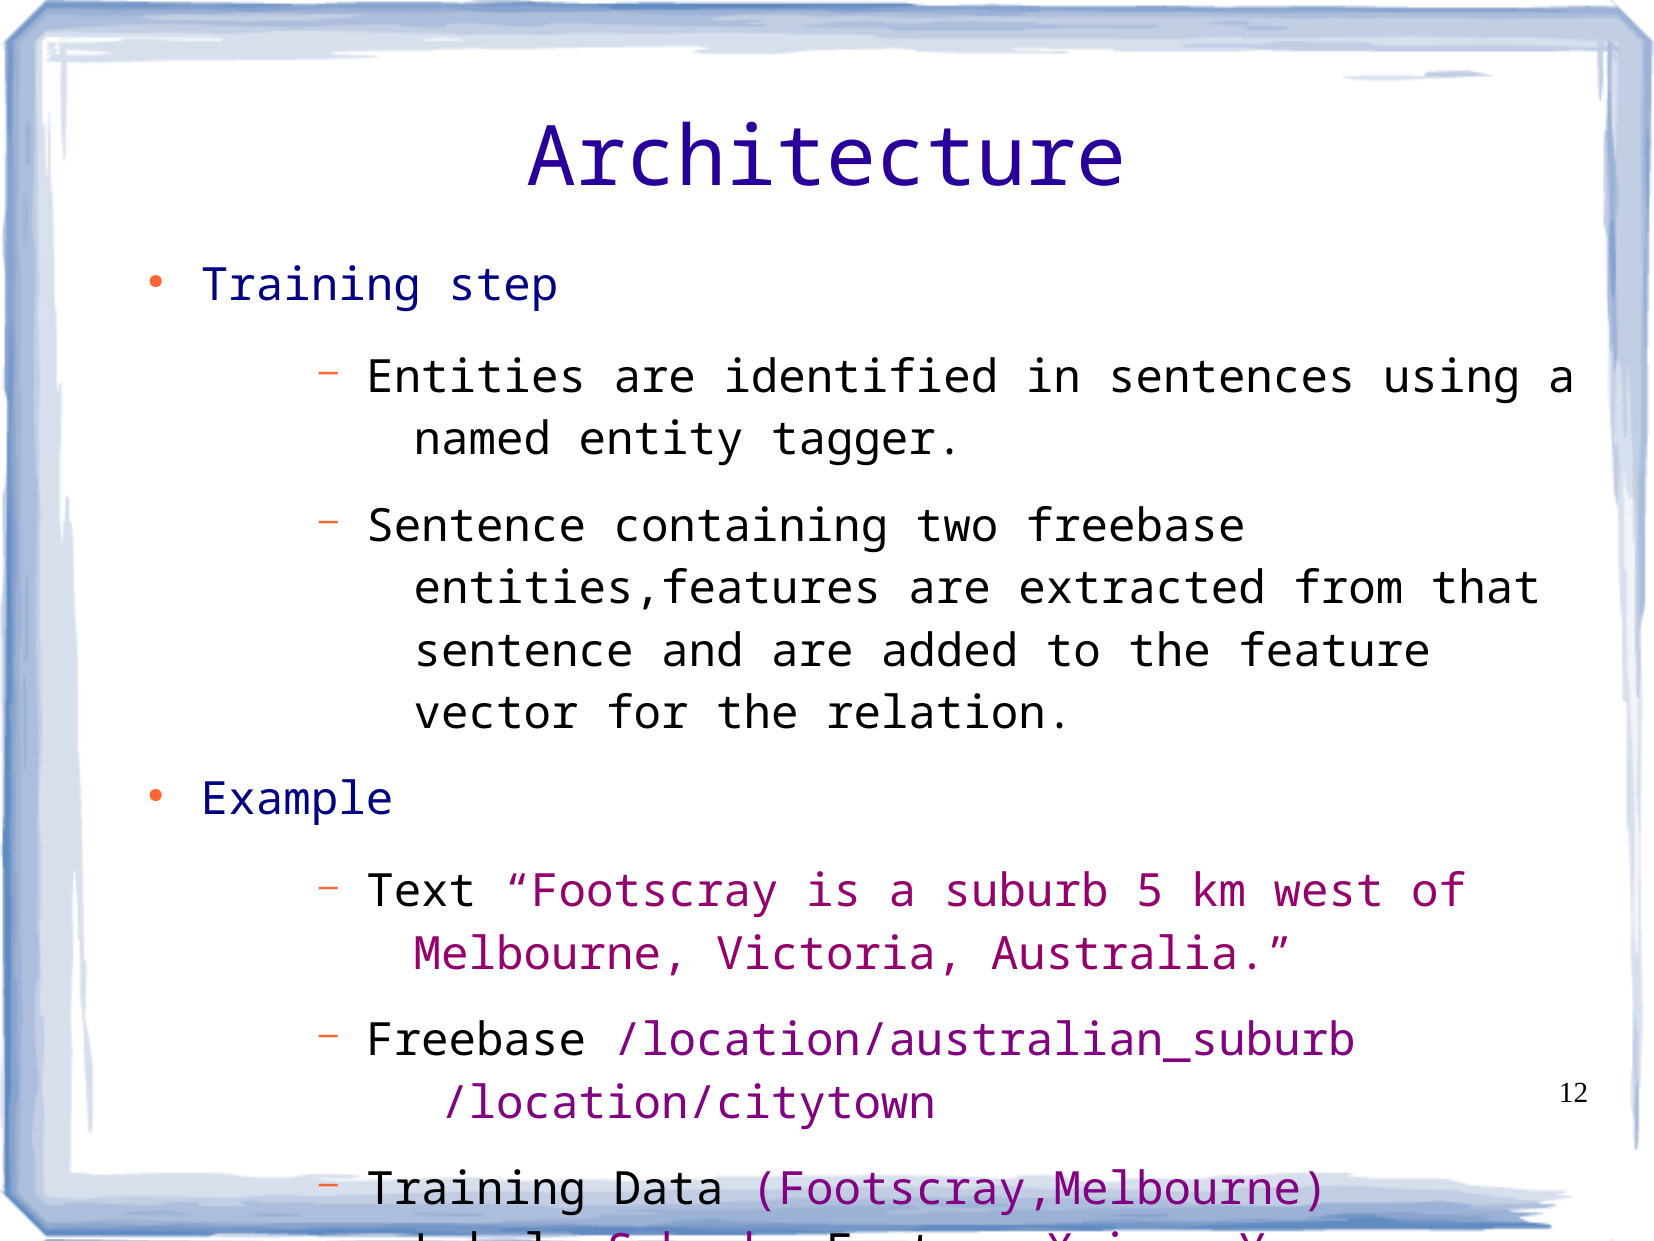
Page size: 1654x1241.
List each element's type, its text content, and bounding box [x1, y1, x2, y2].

list Training step Entities are identified in sentences using a named entity tagger. Sentence containing two freebase entities,features are extracted from that sentence and are added to the feature vector for the relation. Example Text “Footscray is a suburb 5 km west of Melbourne, Victoria, Australia.” Freebase /location/australian_suburb /location/citytown Training Data (Footscray,Melbourne) Label: Suburb, Feature X is a Y [129, 251, 1583, 1178]
picture [0, 0, 1654, 1241]
title Architecture [82, 49, 1571, 257]
